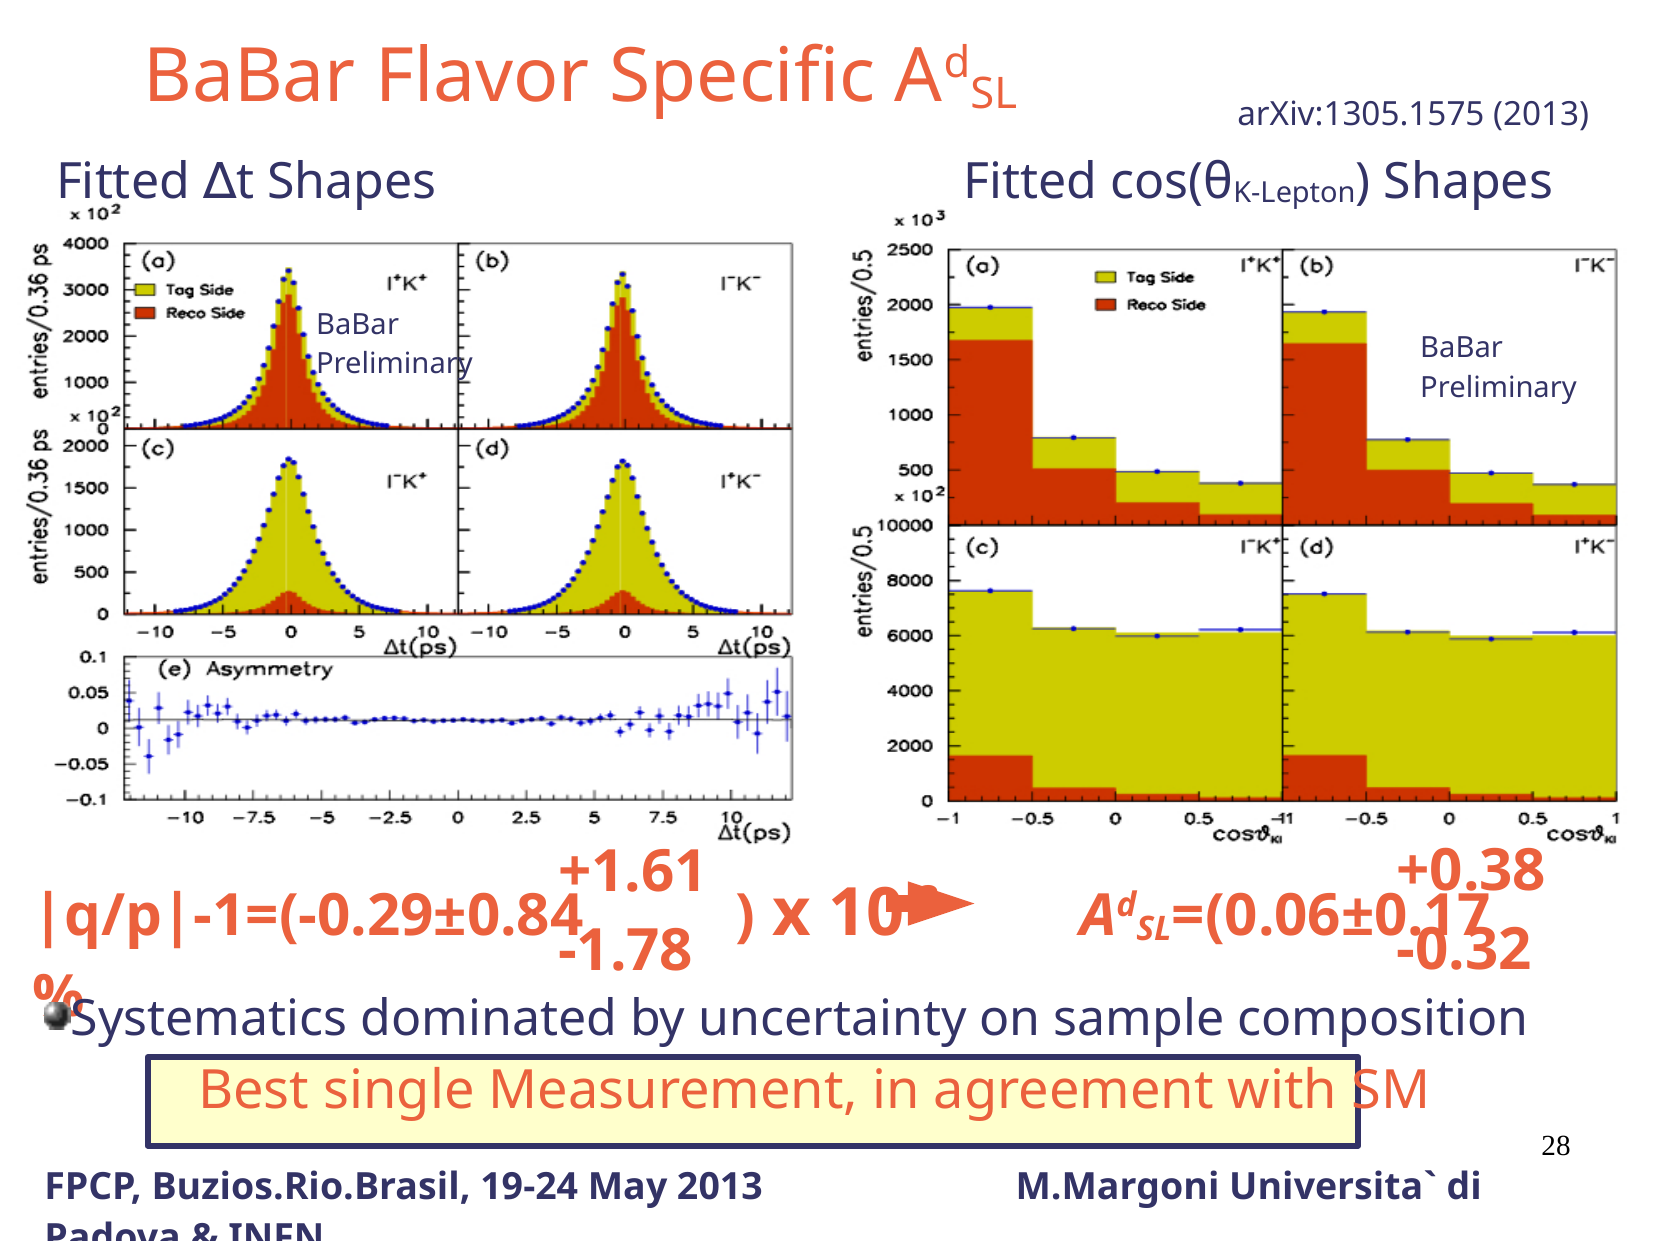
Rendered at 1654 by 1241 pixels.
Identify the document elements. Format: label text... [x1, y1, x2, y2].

text_box |q/p|-1=(-0.29±0.84 ) x 10-3 AdSL=(0.06±0.17 )% [1075, 856, 1381, 974]
picture [5, 188, 1648, 857]
text_box arXiv:1305.1575 (2013) [1222, 82, 1654, 149]
text_box BaBar Flavor Specific AdSL [11, 14, 1642, 495]
text_box +1.61 -1.78 [543, 821, 1075, 974]
text_box Fitted ∆t Shapes Fitted cos(θK-Lepton) Shapes [41, 137, 1636, 315]
text_box FPCP, Buzios.Rio.Brasil, 19-24 May 2013 M.Margoni Universita` di Padova & INFN [29, 1151, 1625, 1225]
text_box |q/p|-1=(-0.29±0.84 ) x 10-3 AdSL=(0.06±0.17 )% [17, 856, 543, 981]
text_box +0.38 -0.32 [1381, 821, 1654, 1016]
text_box Systematics dominated by uncertainty on sample composition Best single Measurement, in agreement with SM [29, 974, 1595, 1151]
